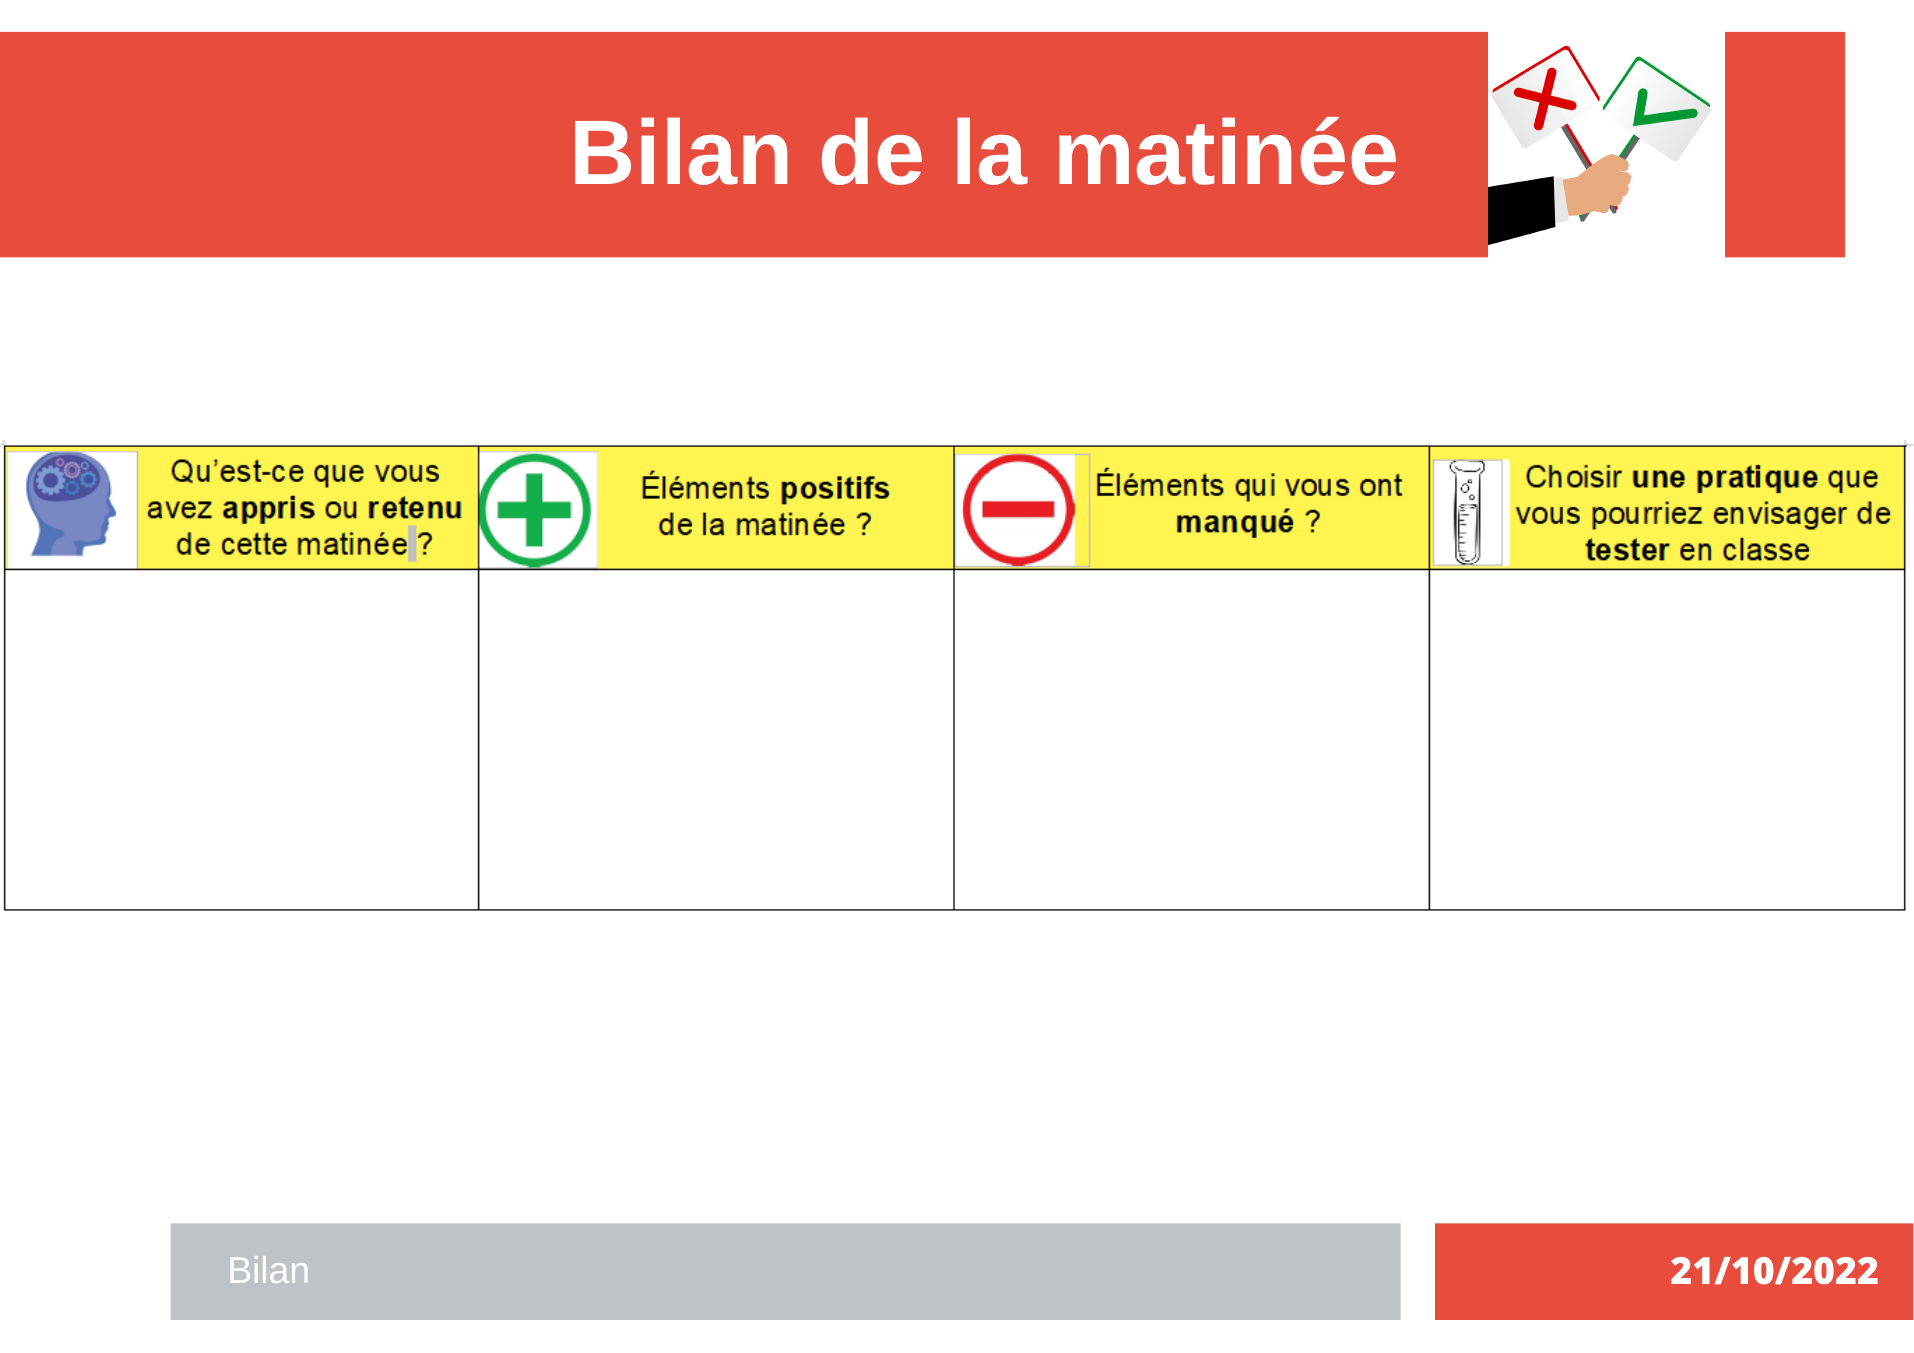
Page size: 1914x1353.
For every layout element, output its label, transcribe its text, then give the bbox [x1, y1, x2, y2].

text_box Bilan [212, 1242, 343, 1300]
picture [1488, 22, 1725, 259]
picture [0, 440, 1914, 922]
text_box Bilan de la matinée [555, 94, 1441, 237]
